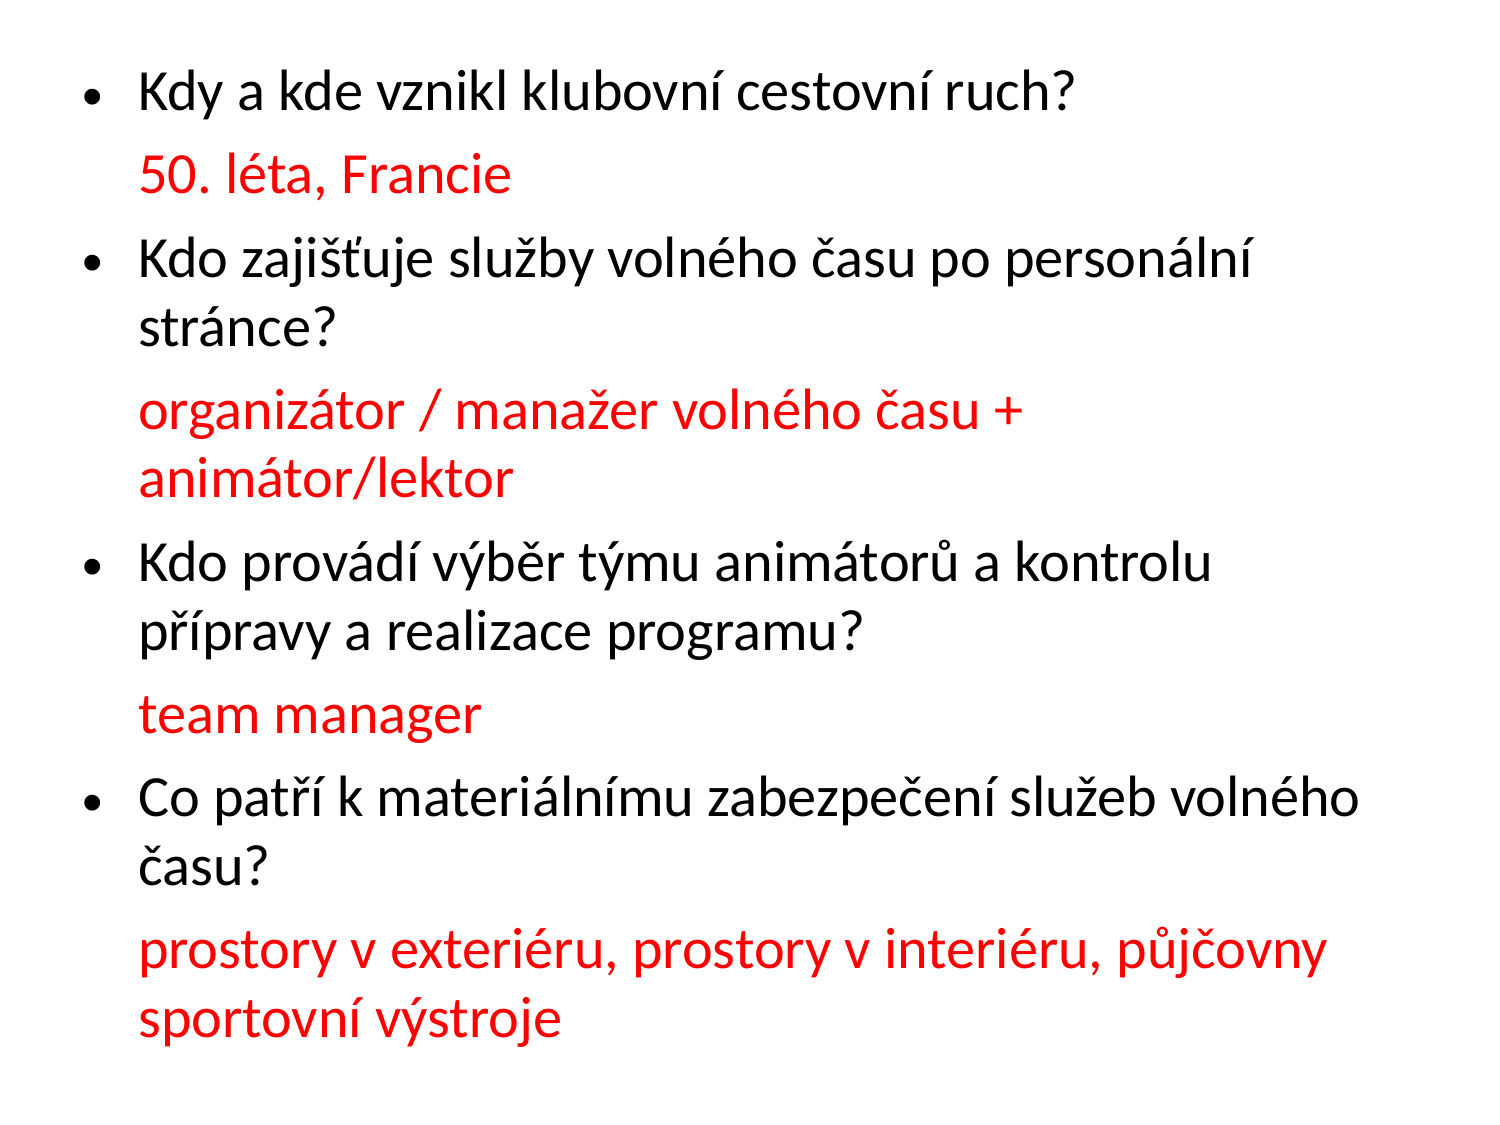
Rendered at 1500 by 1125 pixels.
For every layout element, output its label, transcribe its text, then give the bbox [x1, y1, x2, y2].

list Kdy a kde vznikl klubovní cestovní ruch? 50. léta, Francie Kdo zajišťuje služby volného času po personální stránce? organizátor / manažer volného času + animátor/lektor Kdo provádí výběr týmu animátorů a kontrolu přípravy a realizace programu? team manager Co patří k materiálnímu zabezpečení služeb volného času? prostory v exteriéru, prostory v interiéru, půjčovny sportovní výstroje [67, 48, 1418, 1093]
